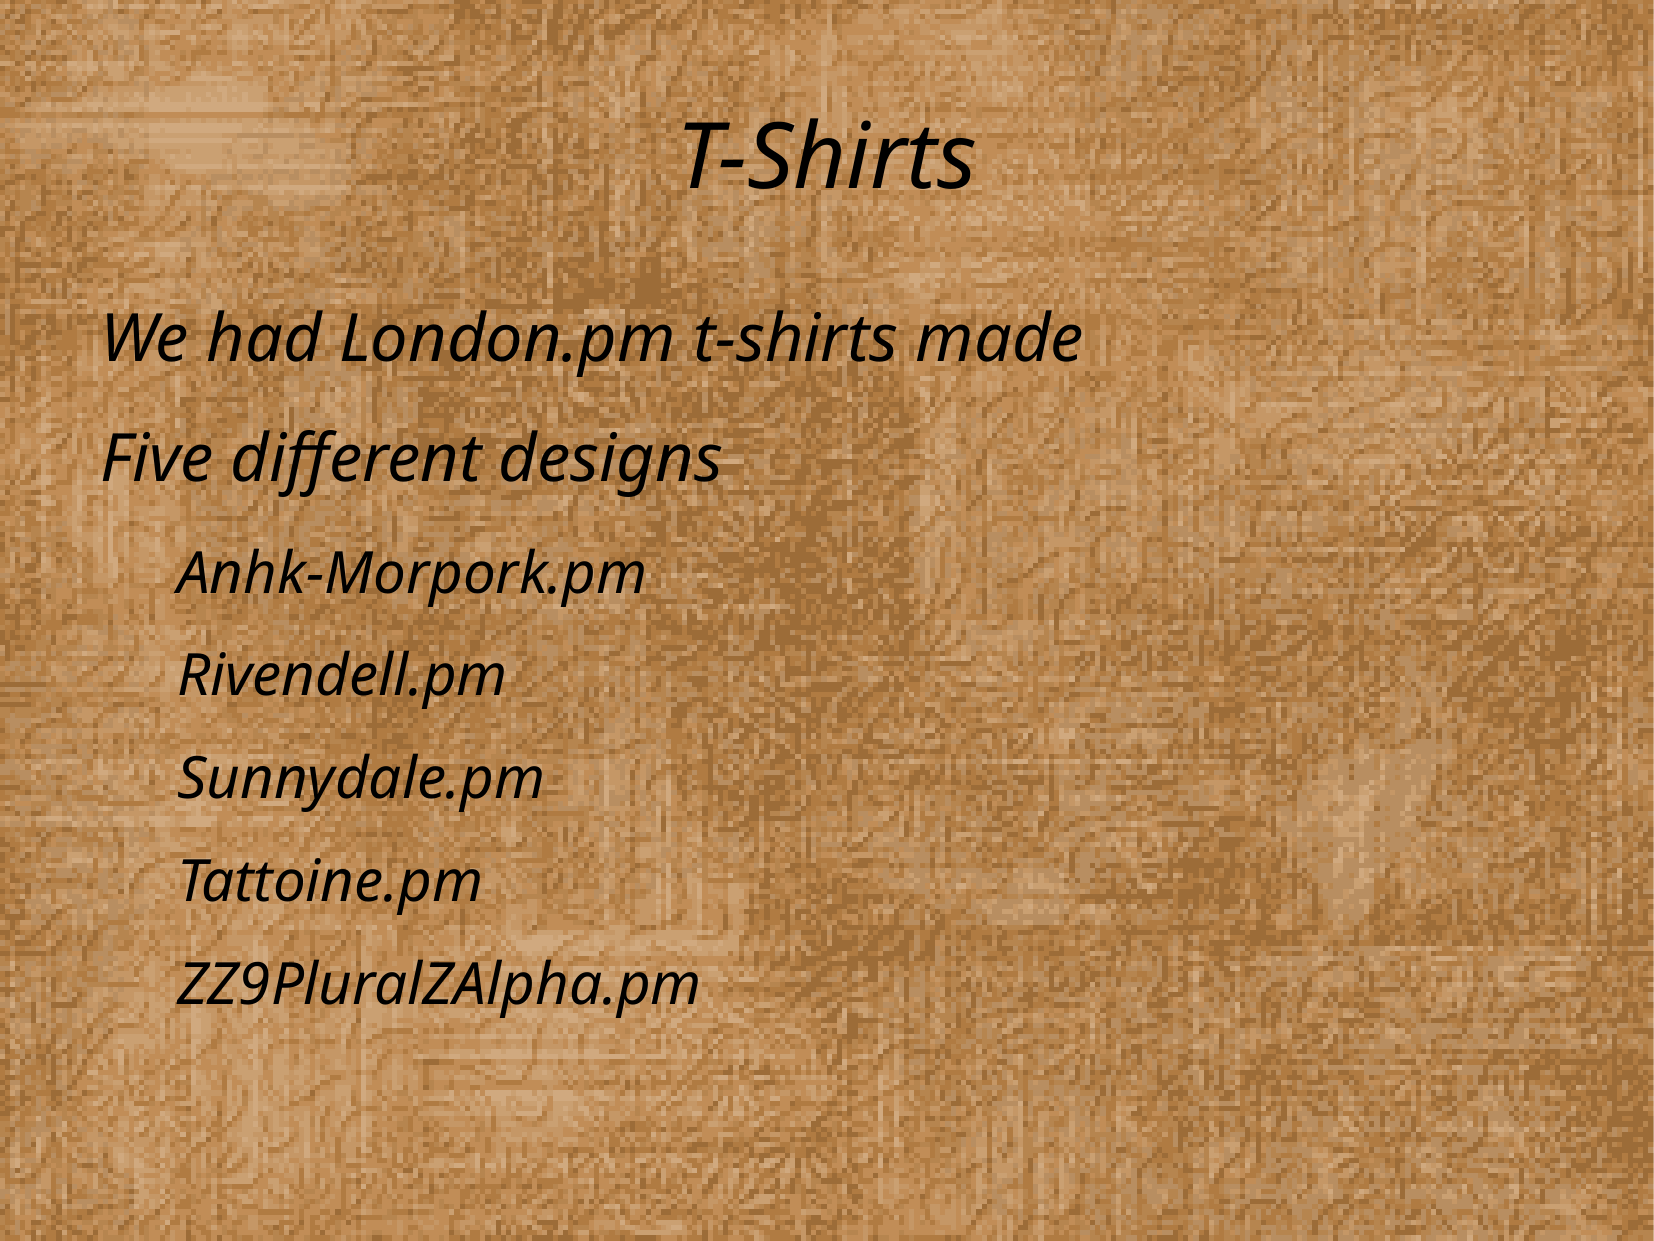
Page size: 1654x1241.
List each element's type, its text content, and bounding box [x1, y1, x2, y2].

picture [0, 0, 1654, 1241]
list We had London.pm t-shirts made Five different designs Anhk-Morpork.pm Rivendell.pm Sunnydale.pm Tattoine.pm ZZ9PluralZAlpha.pm [82, 290, 1571, 1094]
title T-Shirts [82, 56, 1571, 250]
